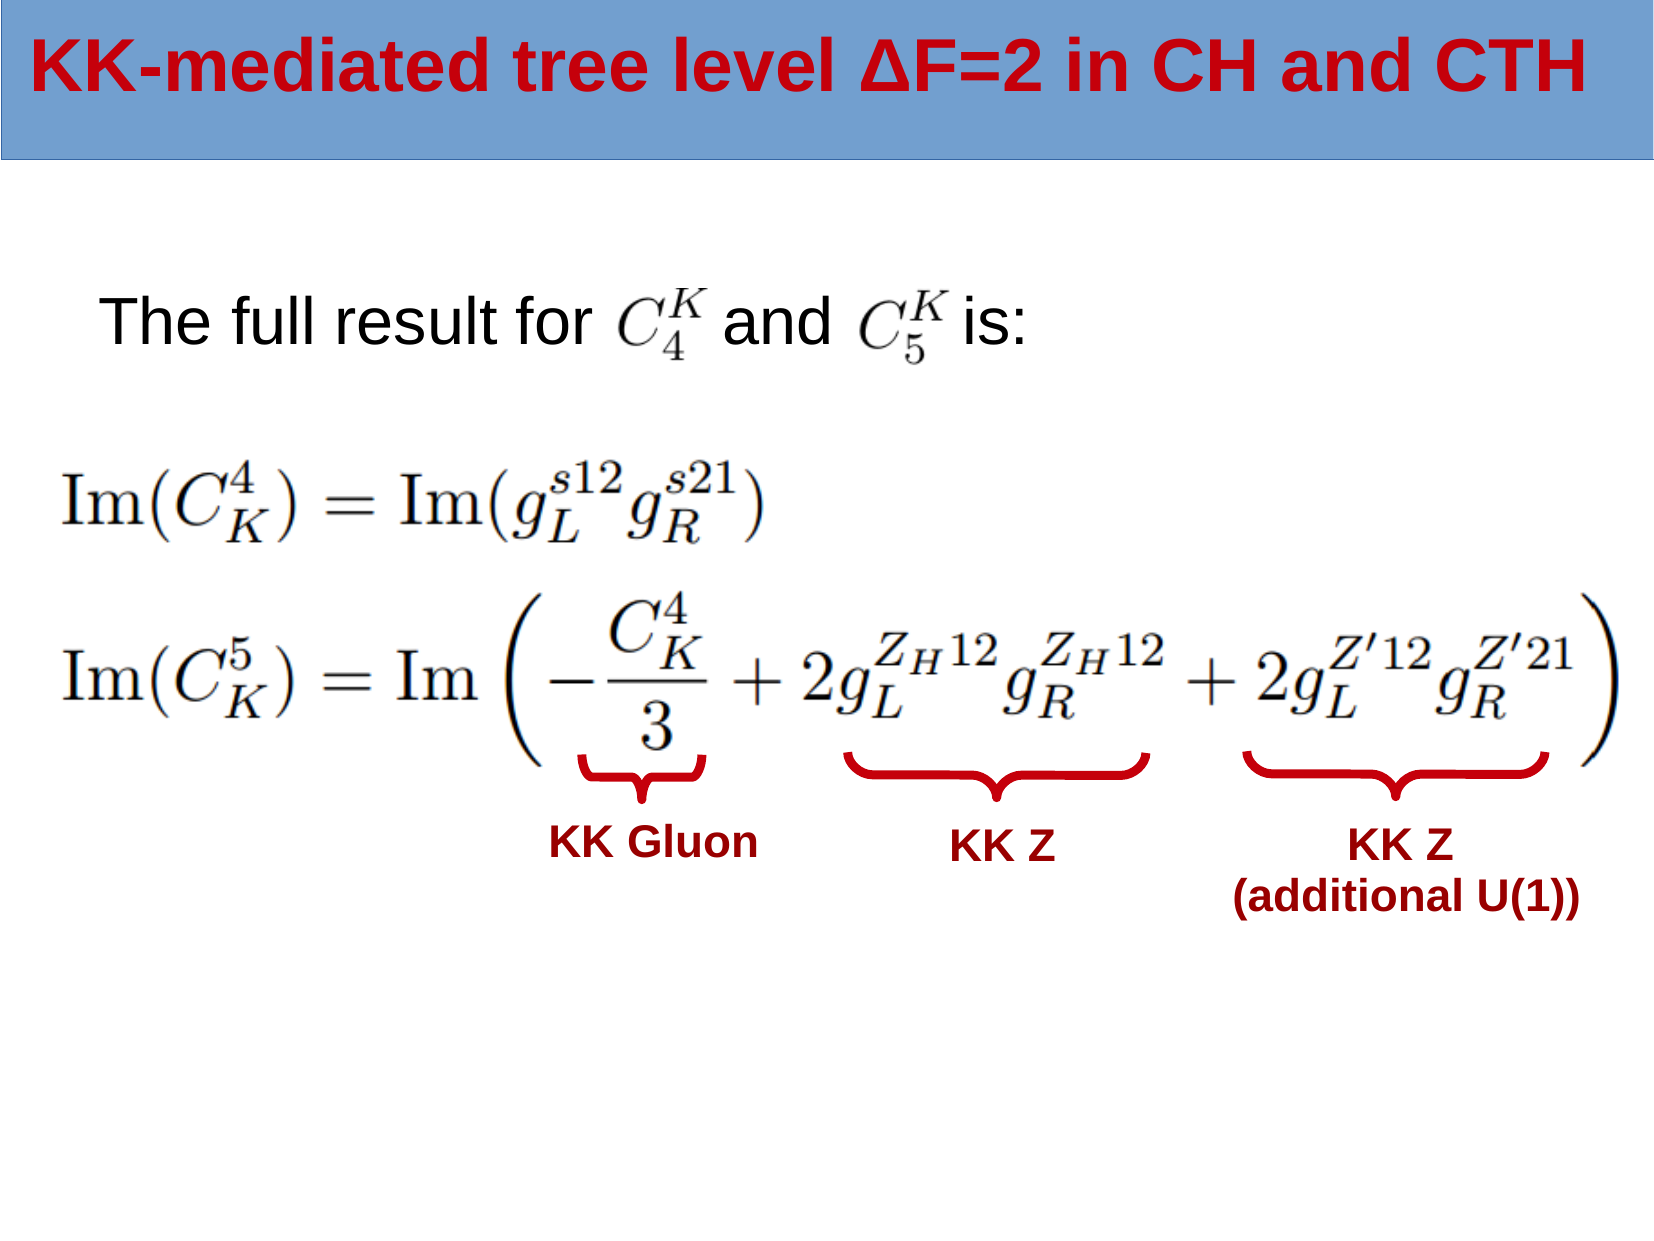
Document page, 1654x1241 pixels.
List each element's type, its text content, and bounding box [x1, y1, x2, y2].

text_box KK Z (additional U(1)) [1217, 811, 1597, 929]
picture [855, 286, 951, 373]
picture [42, 586, 1626, 778]
text_box KK Z [934, 812, 1071, 879]
picture [41, 442, 771, 572]
title KK-mediated tree level ΔF=2 in CH and CTH [0, 2, 1621, 130]
text_box [1, 0, 1654, 160]
text_box KK Gluon [533, 808, 775, 875]
list The full result for and is: [27, 180, 1618, 1141]
picture [609, 288, 711, 365]
